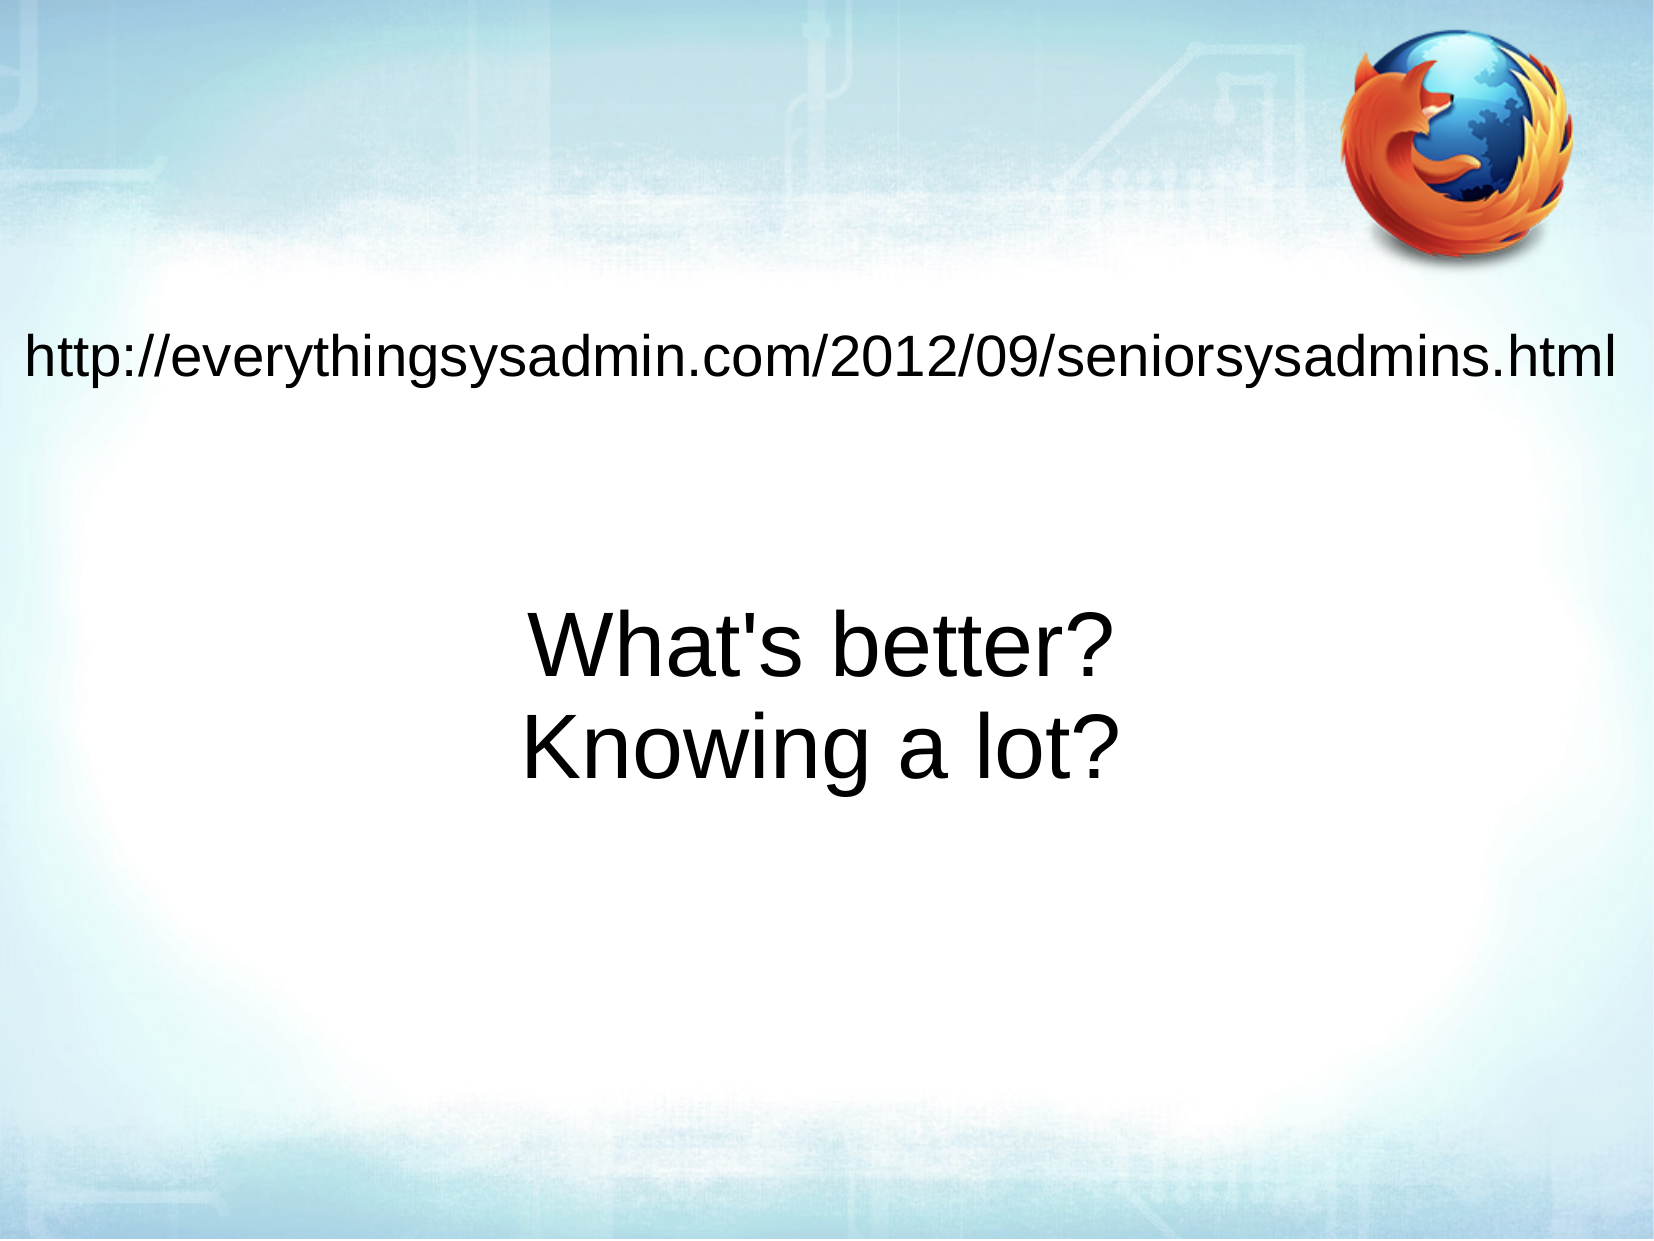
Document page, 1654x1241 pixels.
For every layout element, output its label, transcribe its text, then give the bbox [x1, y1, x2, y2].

title http://everythingsysadmin.com/2012/09/seniorsysadmins.html What's better? Knowing a lot? [13, 328, 1630, 1008]
picture [0, 0, 1654, 1239]
